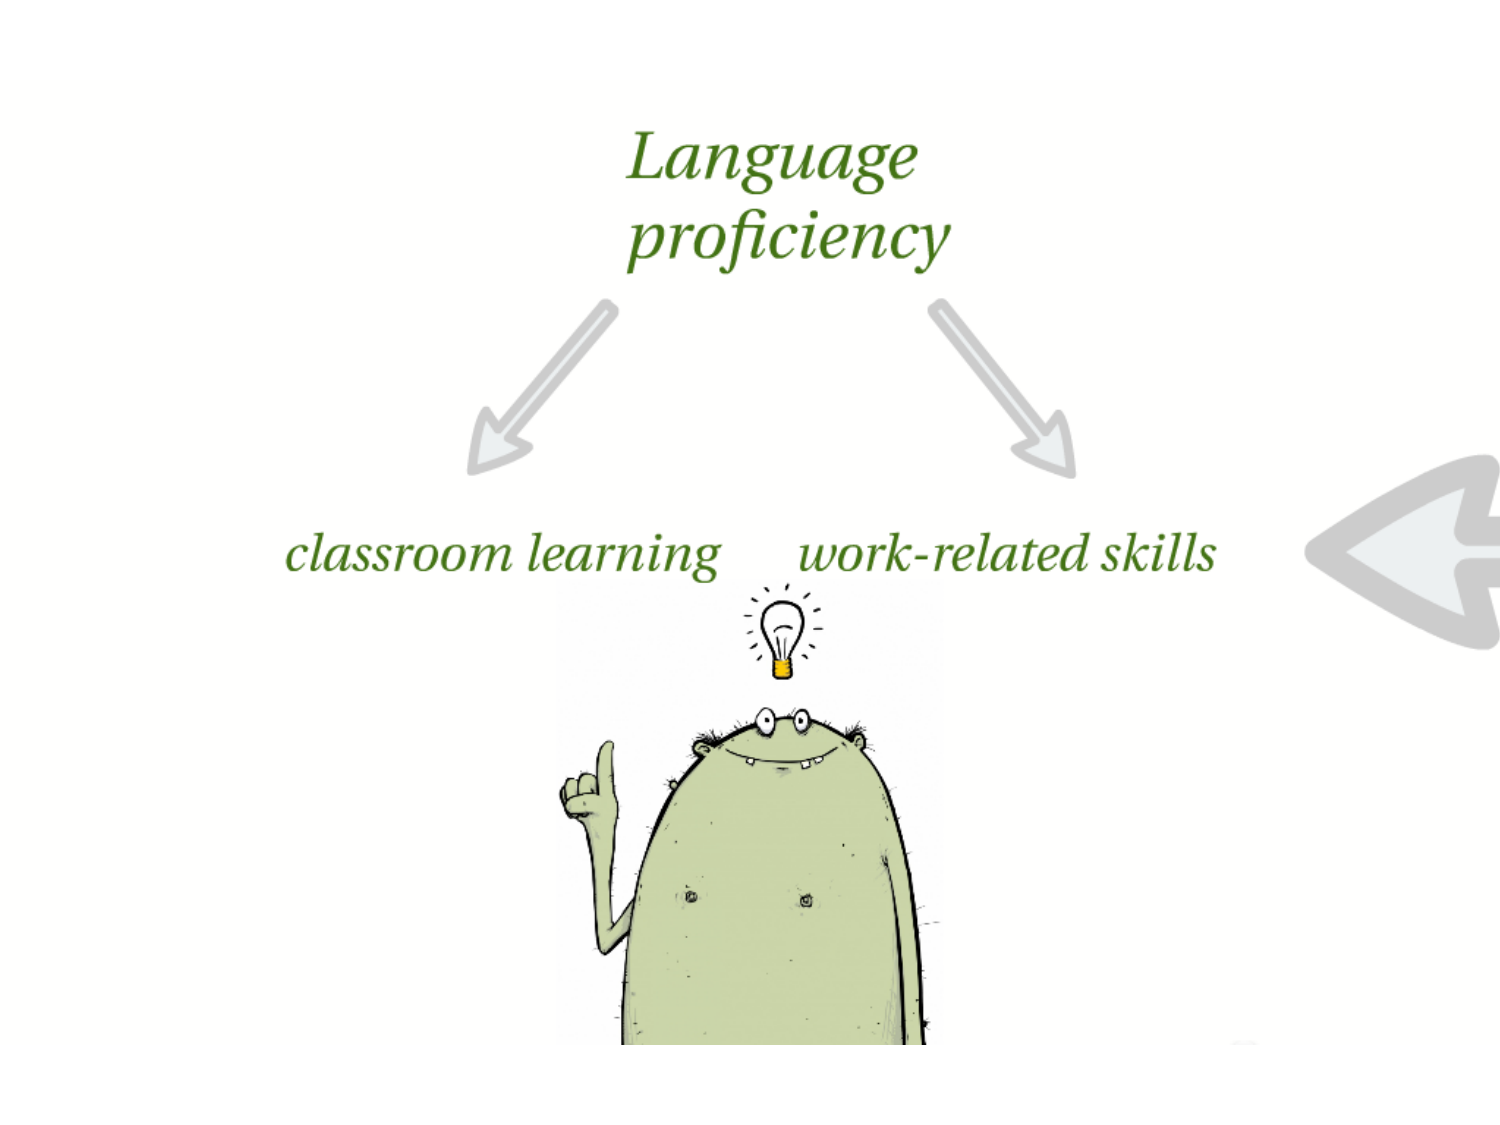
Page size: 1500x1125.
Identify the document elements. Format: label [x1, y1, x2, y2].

picture [0, 80, 1500, 1045]
